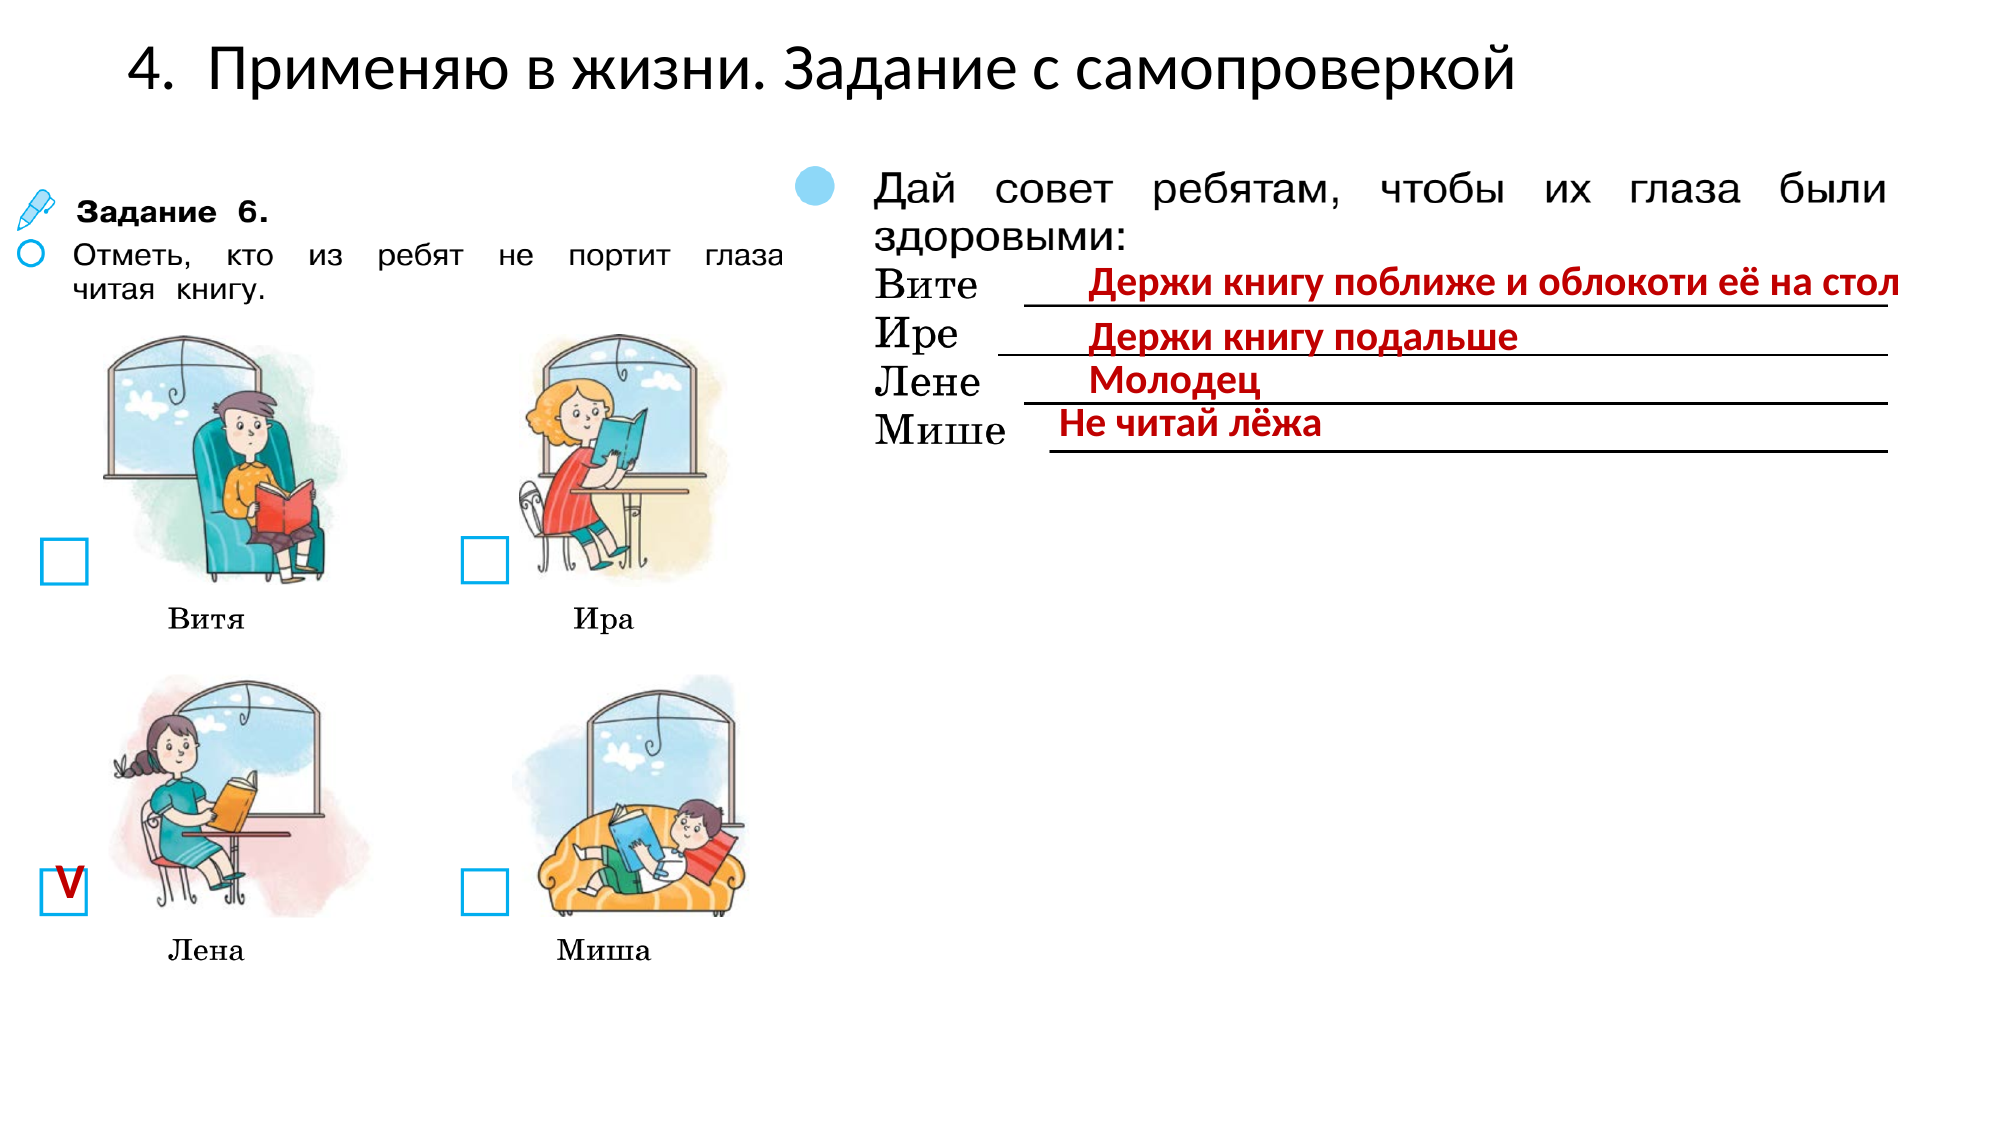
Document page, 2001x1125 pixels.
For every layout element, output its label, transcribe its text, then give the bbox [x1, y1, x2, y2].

picture [13, 146, 1959, 979]
text_box Держи книгу поближе и облокоти её на стол [1073, 246, 1919, 313]
text_box Не читай лёжа [1044, 387, 1340, 454]
text_box V [40, 841, 101, 918]
text_box Держи книгу подальше [1073, 301, 1537, 367]
title 4. Применяю в жизни. Задание с самопроверкой [112, 25, 1838, 112]
text_box Молодец [1073, 344, 1276, 387]
